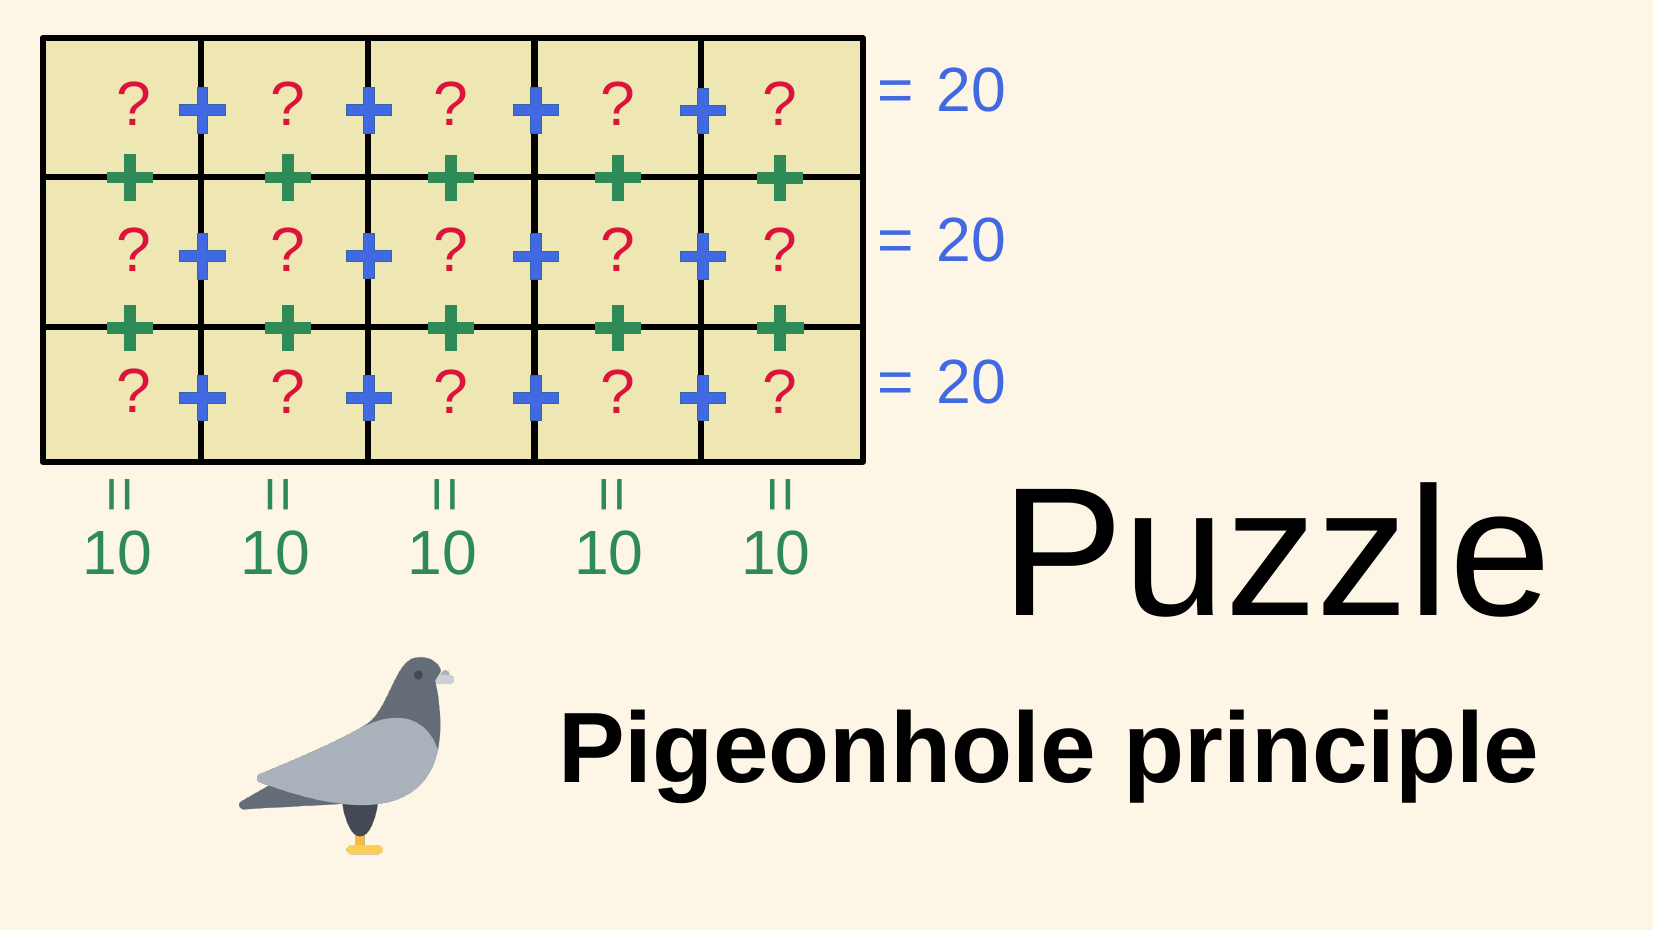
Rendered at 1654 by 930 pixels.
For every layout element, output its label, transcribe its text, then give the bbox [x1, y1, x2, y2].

text_box 20 [936, 339, 1042, 449]
text_box = [53, 461, 163, 534]
text_box ? [255, 349, 317, 450]
text_box ? [585, 349, 646, 450]
text_box 20 [922, 47, 1042, 158]
text_box ? [255, 207, 317, 308]
text_box = [714, 461, 824, 534]
text_box ? [747, 61, 808, 162]
text_box ? [747, 207, 808, 308]
text_box ? [585, 207, 646, 308]
text_box 10 [726, 510, 846, 620]
text_box ? [418, 61, 479, 162]
text_box Pigeonhole principle [543, 684, 1557, 812]
text_box 20 [936, 197, 1042, 308]
text_box = [862, 47, 936, 158]
text_box = [862, 339, 936, 449]
text_box = [862, 197, 936, 308]
text_box ? [255, 61, 317, 162]
text_box = [379, 461, 489, 534]
text_box 10 [392, 510, 512, 620]
text_box ? [418, 349, 479, 450]
text_box 10 [559, 510, 679, 620]
text_box ? [585, 61, 646, 162]
text_box 10 [225, 510, 346, 620]
text_box ? [101, 61, 162, 162]
text_box ? [418, 207, 479, 308]
text_box ? [101, 207, 162, 308]
picture [239, 648, 454, 863]
text_box [42, 38, 863, 462]
text_box ? [747, 349, 808, 450]
text_box = [212, 461, 322, 534]
text_box Puzzle [986, 442, 1613, 685]
text_box 10 [67, 510, 187, 620]
text_box ? [101, 349, 162, 450]
text_box = [545, 461, 655, 534]
